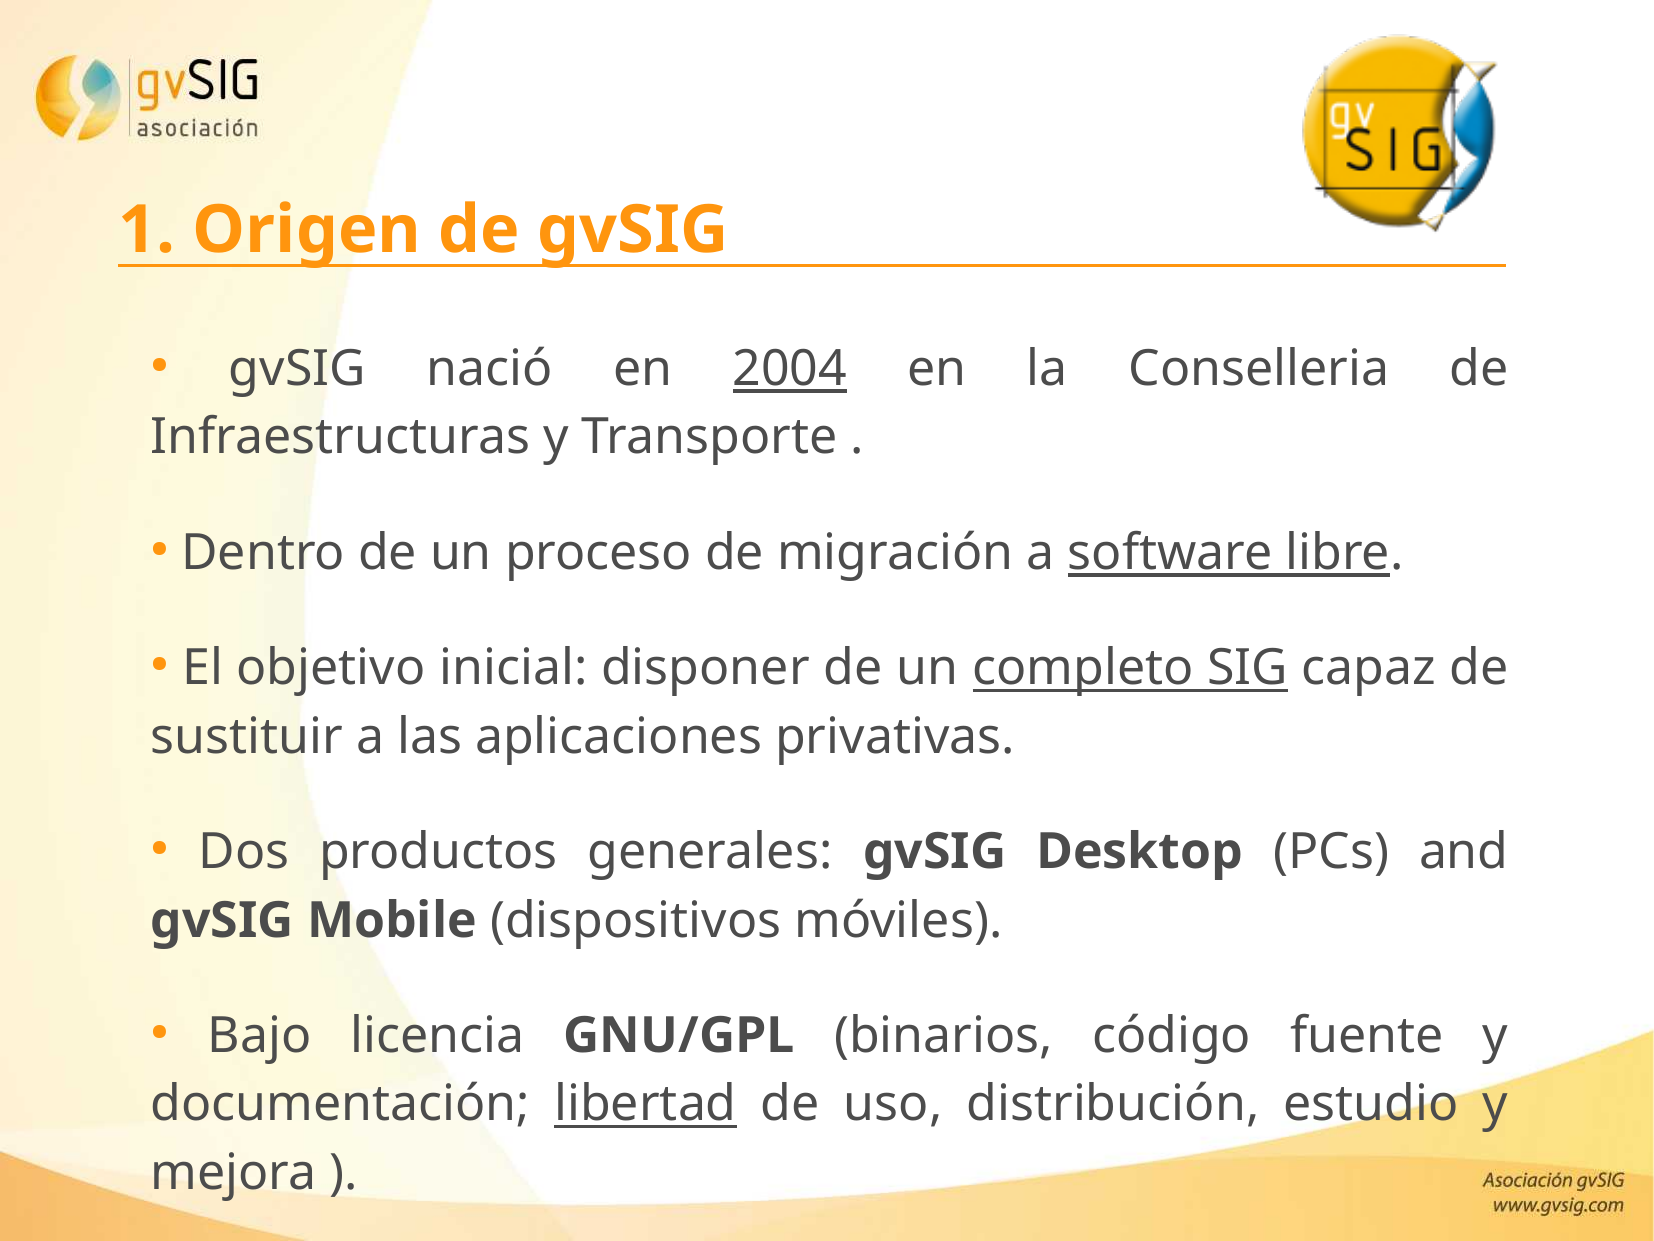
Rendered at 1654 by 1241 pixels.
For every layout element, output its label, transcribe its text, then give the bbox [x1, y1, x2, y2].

picture [0, 0, 1654, 1241]
title 1. Origen de gvSIG [118, 177, 1607, 276]
text_box gvSIG nació en 2004 en la Conselleria de Infraestructuras y Transporte . Dentro de un proceso de migración a software libre. El objetivo inicial: disponer de un completo SIG capaz de sustituir a las aplicaciones privativas. Dos productos generales: gvSIG Desktop (PCs) and gvSIG Mobile (dispositivos móviles). Bajo licencia GNU/GPL (binarios, código fuente y documentación; libertad de uso, distribución, estudio y mejora ). [135, 324, 1524, 1111]
